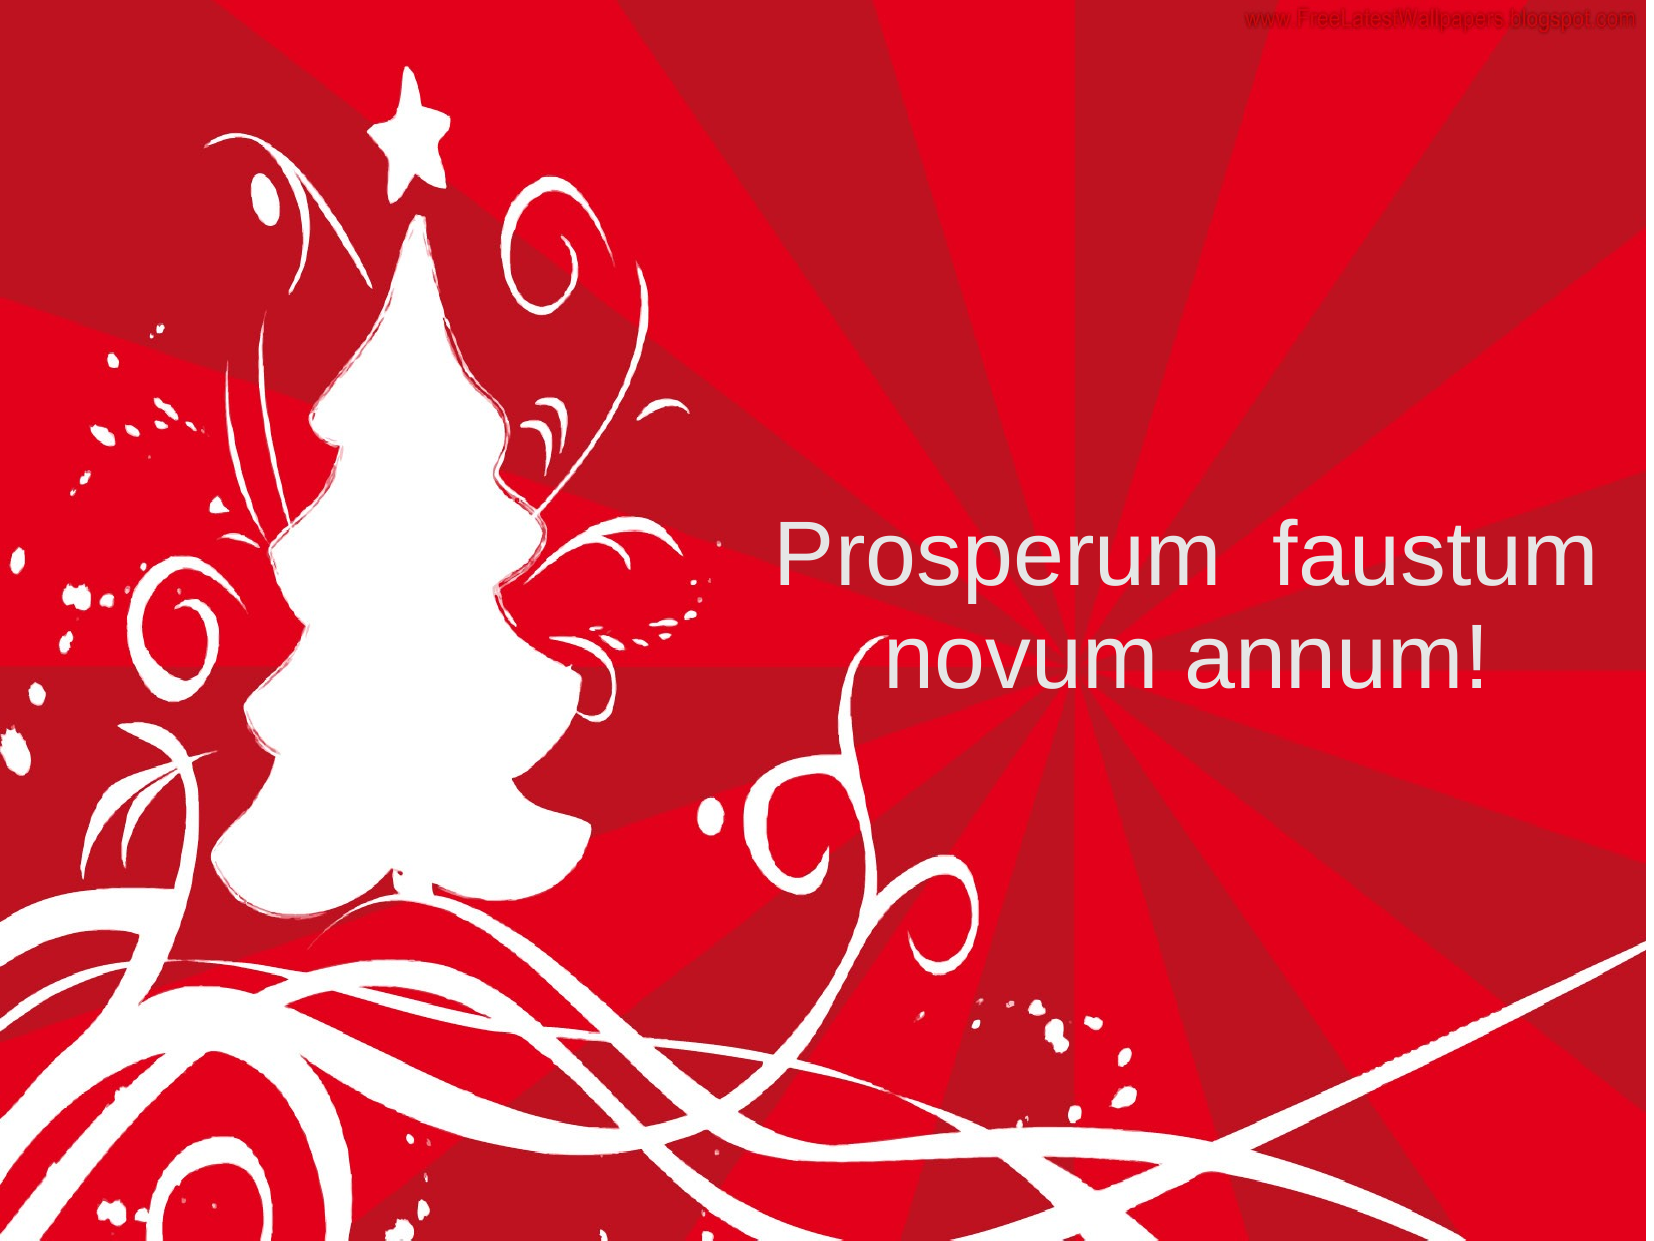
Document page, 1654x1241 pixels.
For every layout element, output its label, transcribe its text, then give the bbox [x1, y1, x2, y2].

title Prosperum faustum novum annum! [767, 295, 1607, 916]
picture [0, 0, 1646, 1241]
